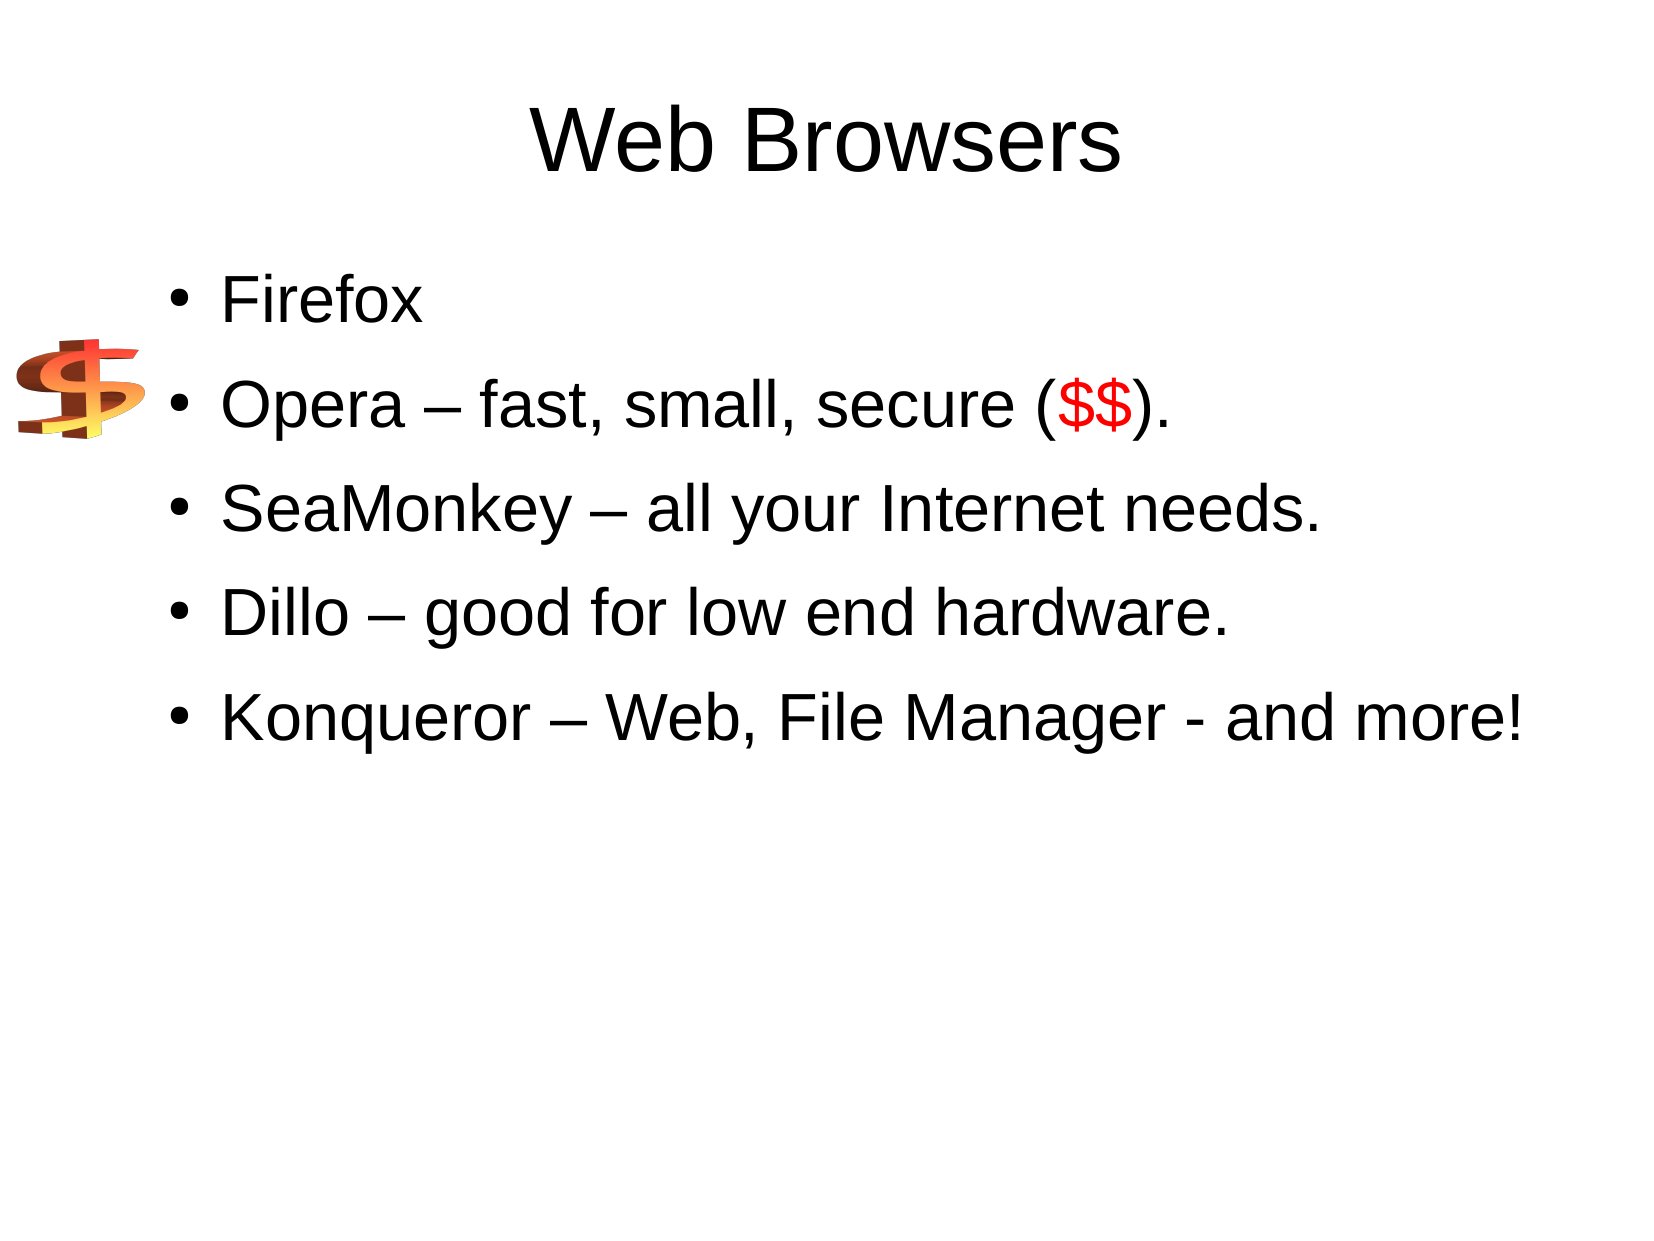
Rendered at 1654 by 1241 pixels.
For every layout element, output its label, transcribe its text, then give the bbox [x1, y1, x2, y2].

list Firefox Opera – fast, small, secure ($$). SeaMonkey – all your Internet needs. Dillo – good for low end hardware. Konqueror – Web, File Manager - and more! [150, 262, 1571, 1169]
title Web Browsers [82, 45, 1571, 233]
